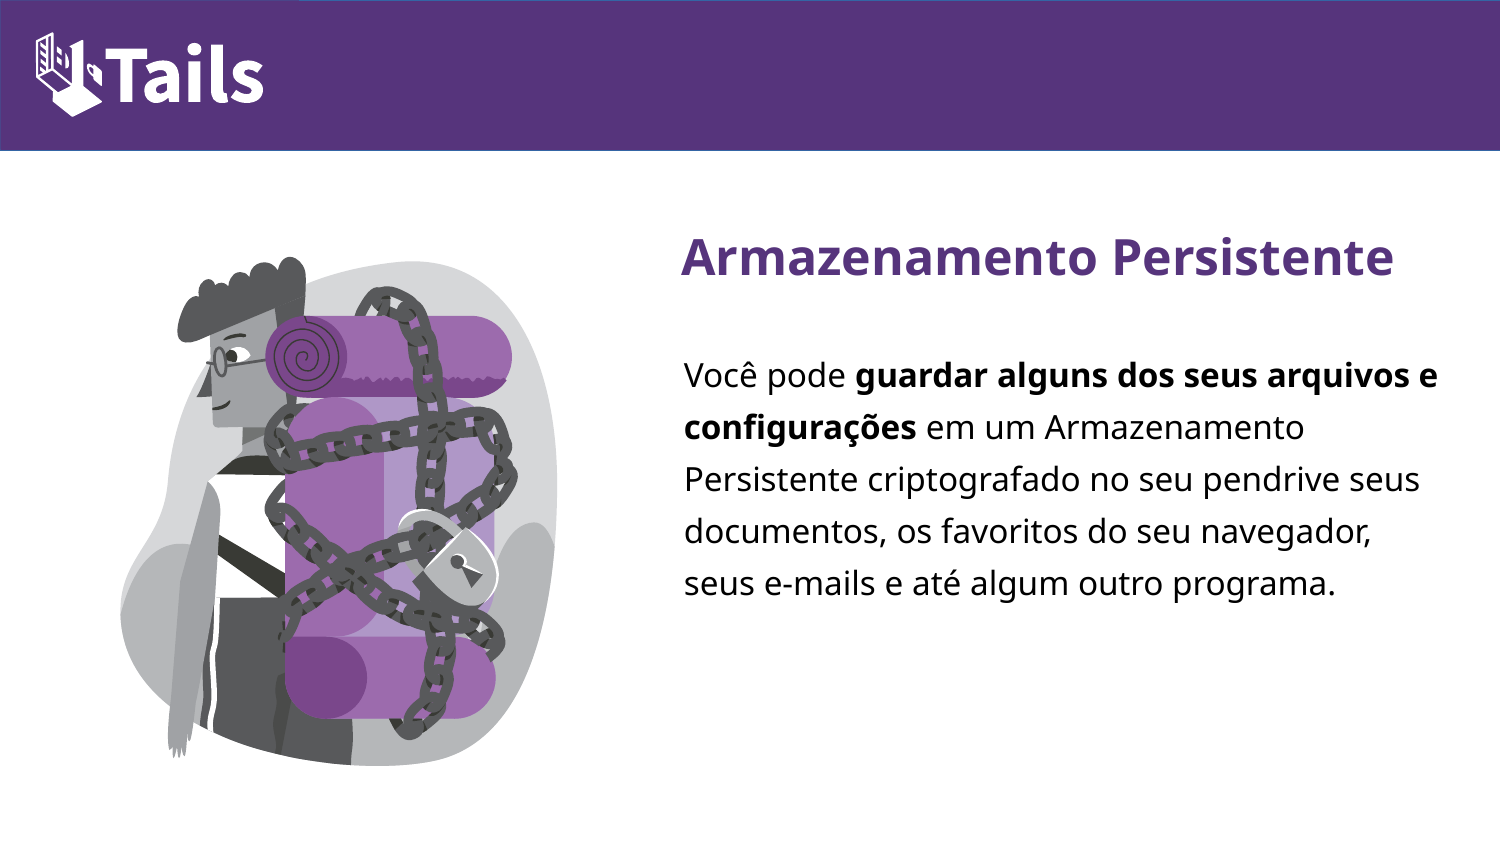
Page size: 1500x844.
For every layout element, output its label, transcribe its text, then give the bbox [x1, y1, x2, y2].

text_box Você pode guardar alguns dos seus arquivos e configurações em um Armazenamento Persistente criptografado no seu pendrive seus documentos, os favoritos do seu navegador, seus e-mails e até algum outro programa. [669, 337, 1457, 593]
picture [92, 232, 574, 782]
title Armazenamento Persistente [681, 197, 1426, 314]
